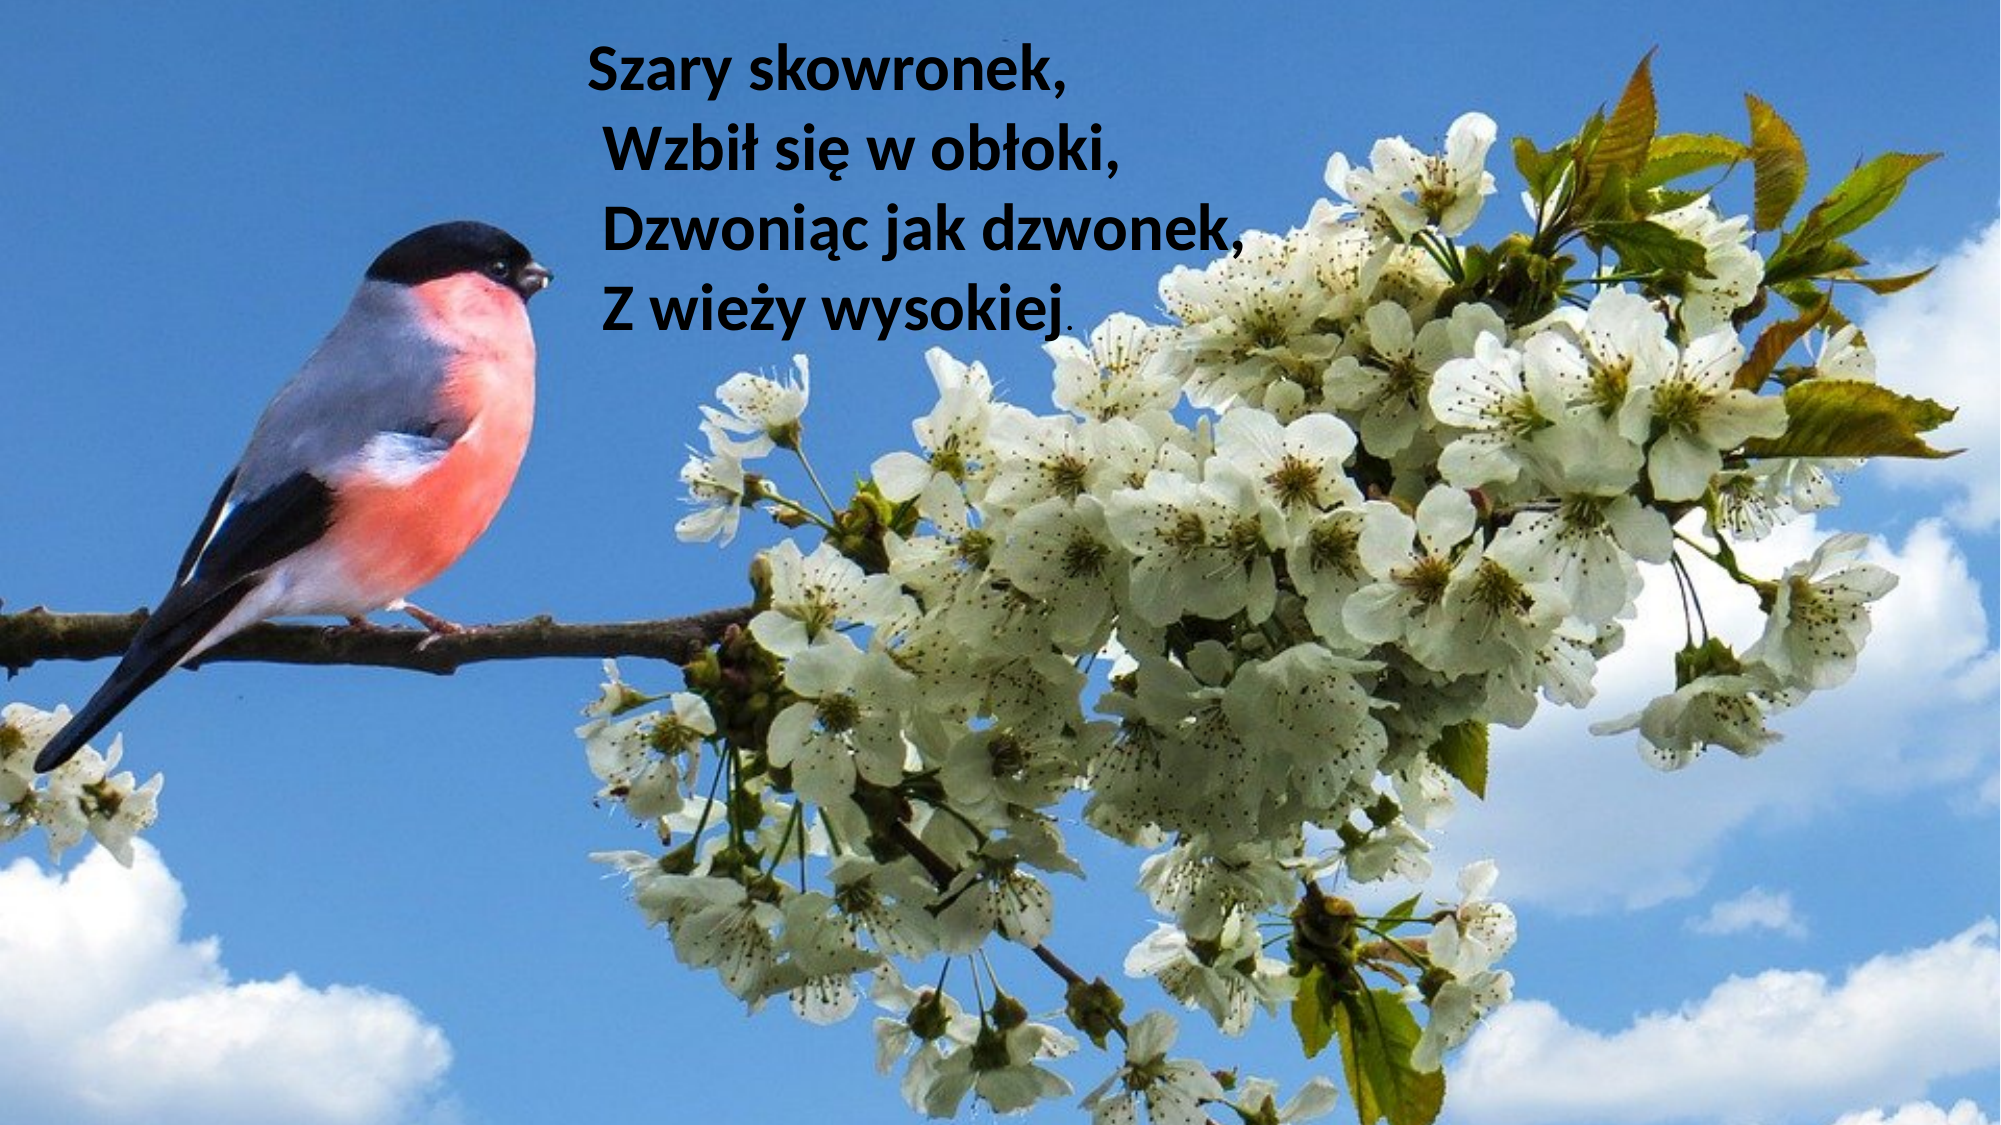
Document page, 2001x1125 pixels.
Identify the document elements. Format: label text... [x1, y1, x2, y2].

picture [0, 0, 2000, 1125]
text_box Sza­ry skow­ro­nek, Wzbił się w ob­ło­ki, Dzwo­niąc jak dzwo­nek, Z wie­ży wy­so­kiej. [572, 16, 1291, 446]
